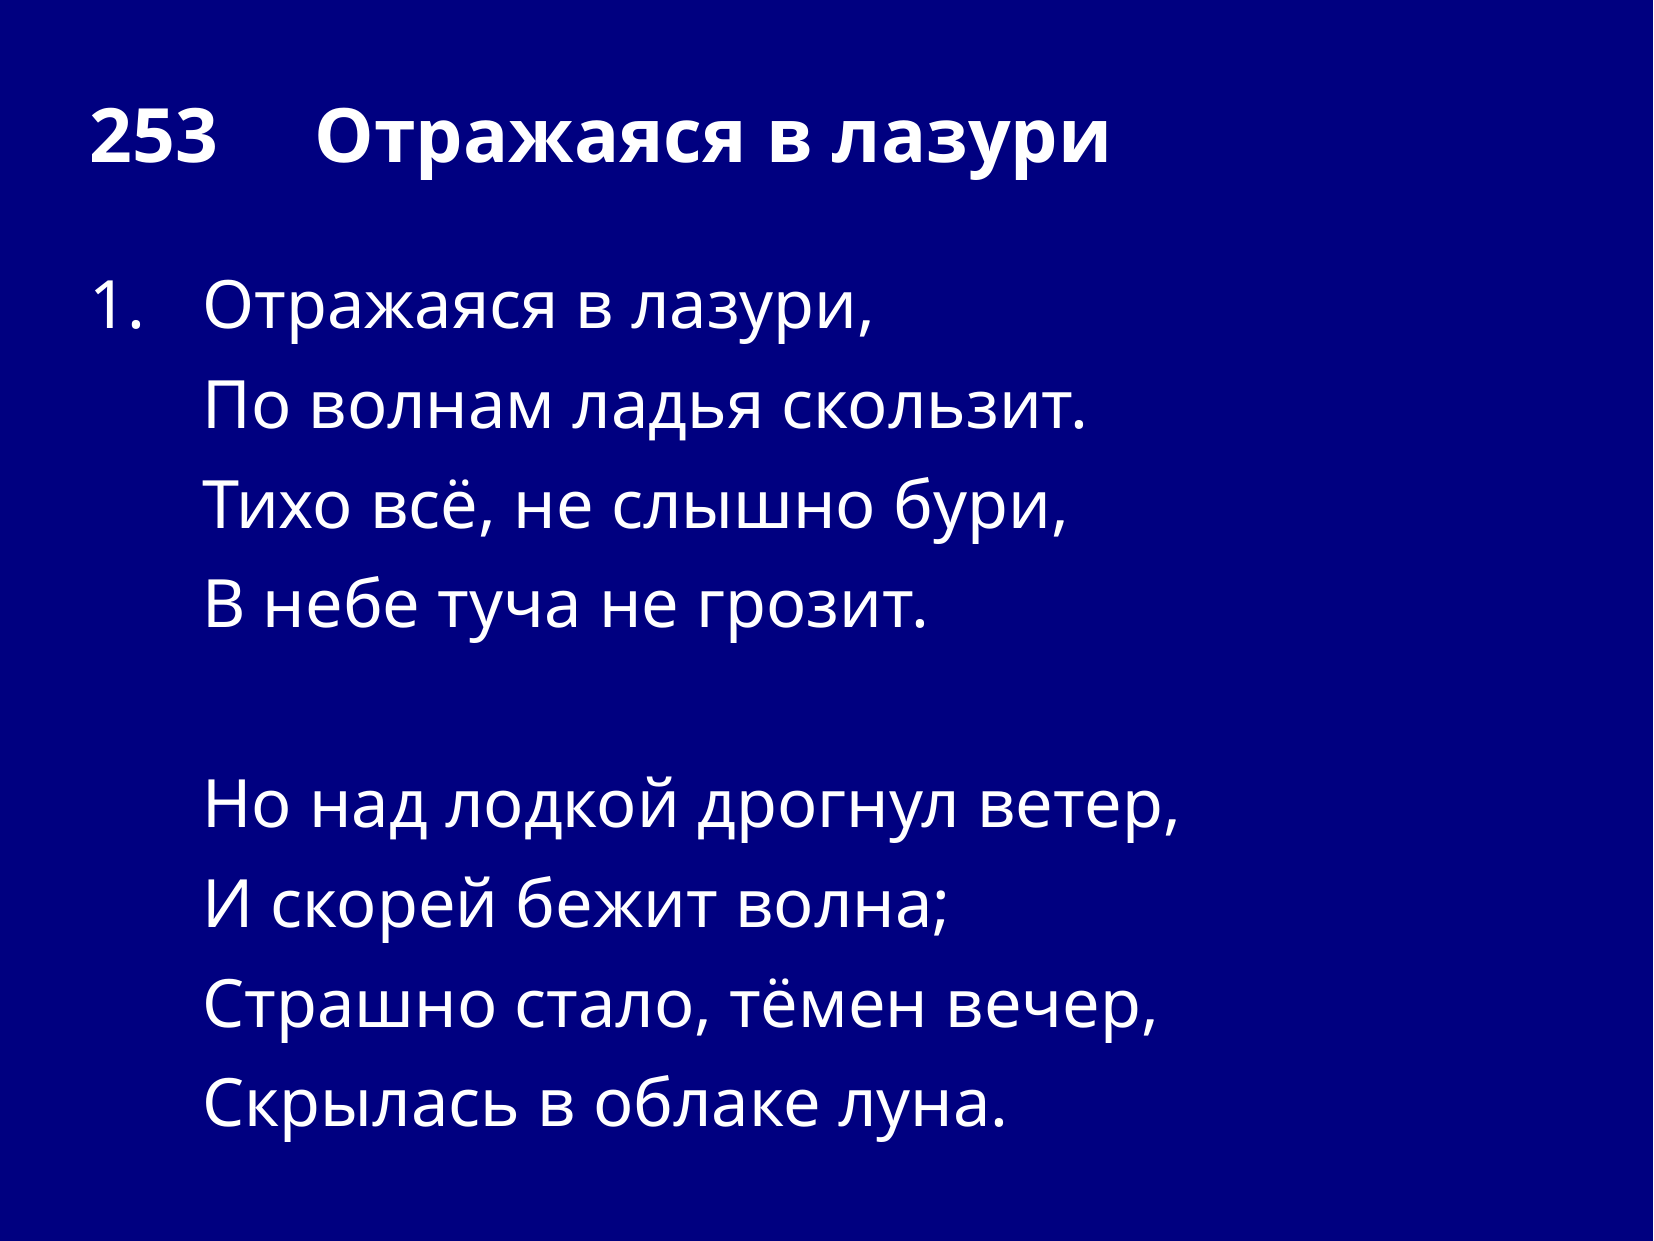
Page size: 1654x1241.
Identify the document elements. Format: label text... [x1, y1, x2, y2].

text_box 1. Отражаяся в лазури, По волнам ладья скользит. Тихо всё, не слышно бури, В небе туча не грозит. Но над лодкой дрогнул ветер, И скорей бежит волна; Страшно стало, тёмен вечер, Скрылась в облаке луна. [75, 188, 1576, 1163]
text_box 253 Отражаяся в лазури [75, 75, 1576, 188]
